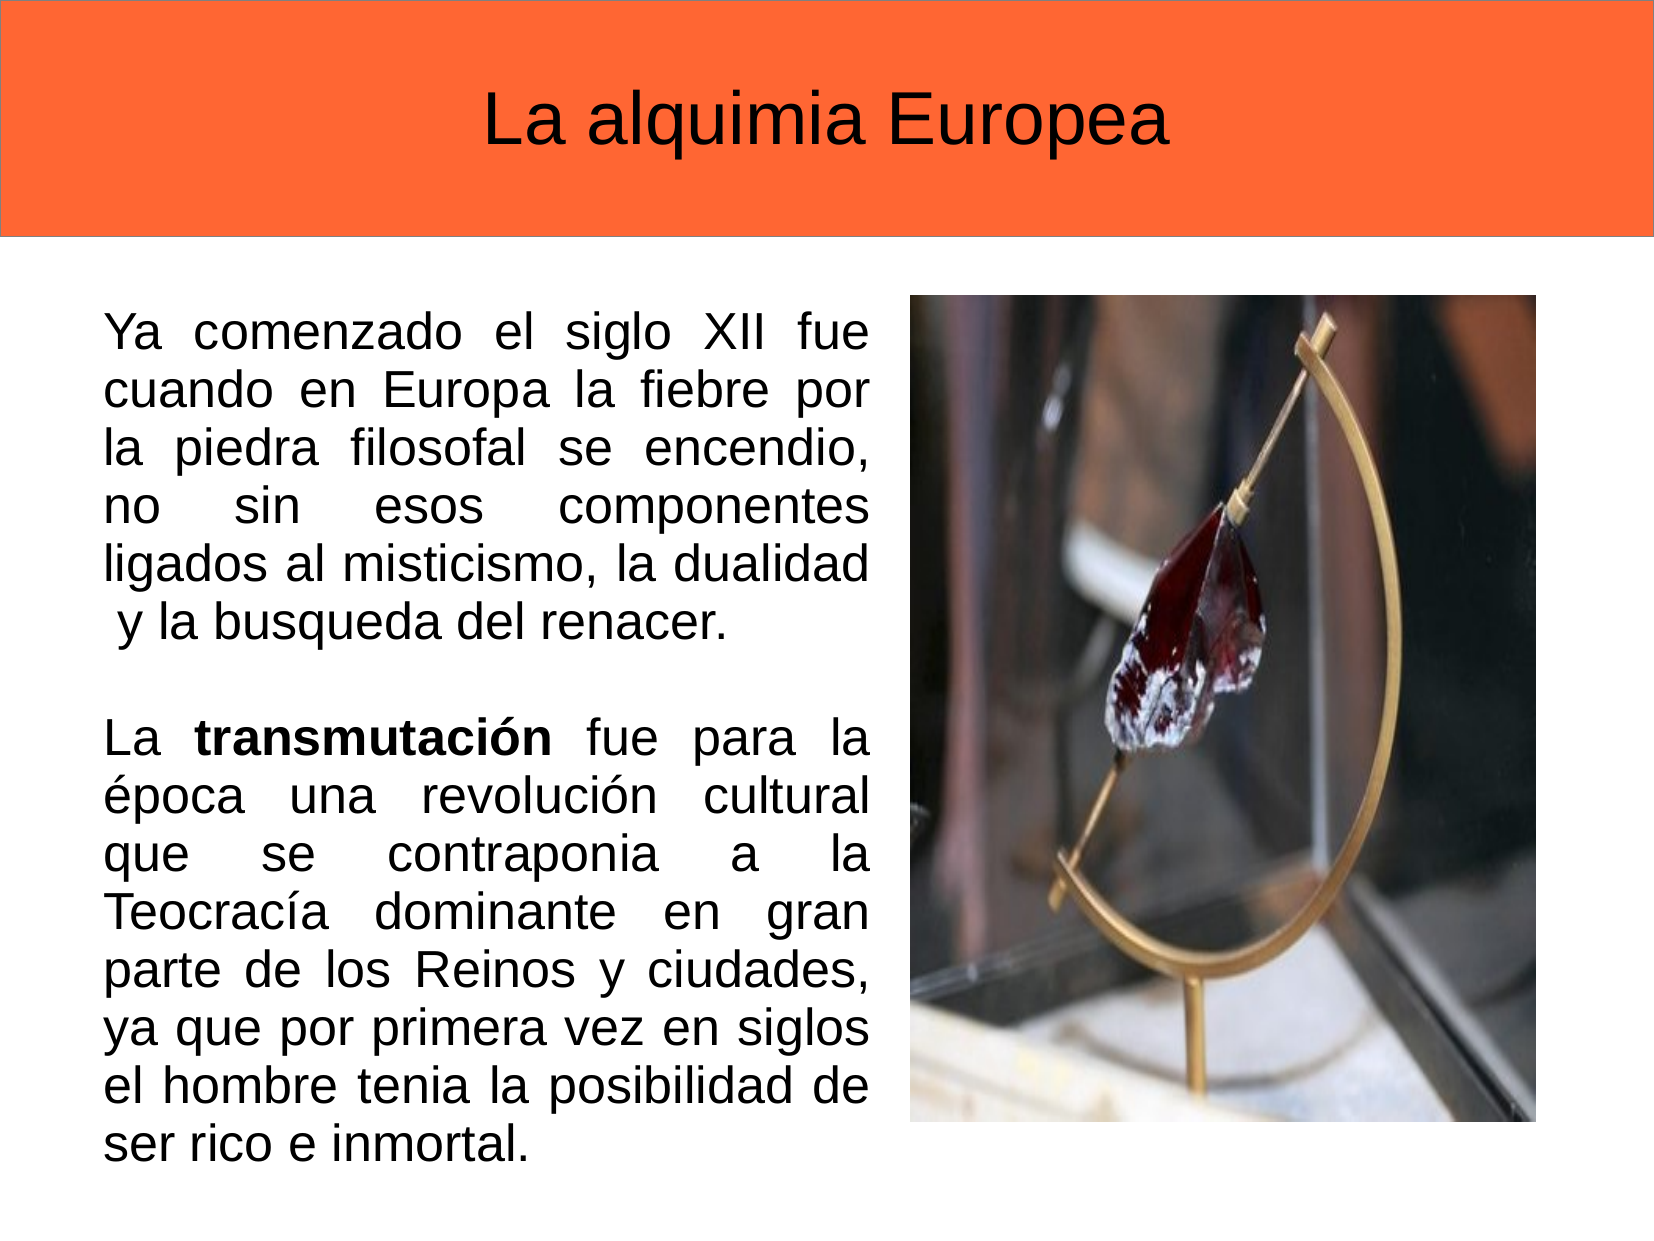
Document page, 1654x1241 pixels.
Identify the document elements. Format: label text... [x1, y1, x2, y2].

text_box Ya comenzado el siglo XII fue cuando en Europa la fiebre por la piedra filosofal se encendio, no sin esos componentes ligados al misticismo, la dualidad y la busqueda del renacer. La transmutación fue para la época una revolución cultural que se contraponia a la Teocracía dominante en gran parte de los Reinos y ciudades, ya que por primera vez en siglos el hombre tenia la posibilidad de ser rico e inmortal. [88, 295, 886, 1180]
text_box La alquimia Europea [0, 0, 1654, 237]
picture [910, 295, 1536, 1123]
